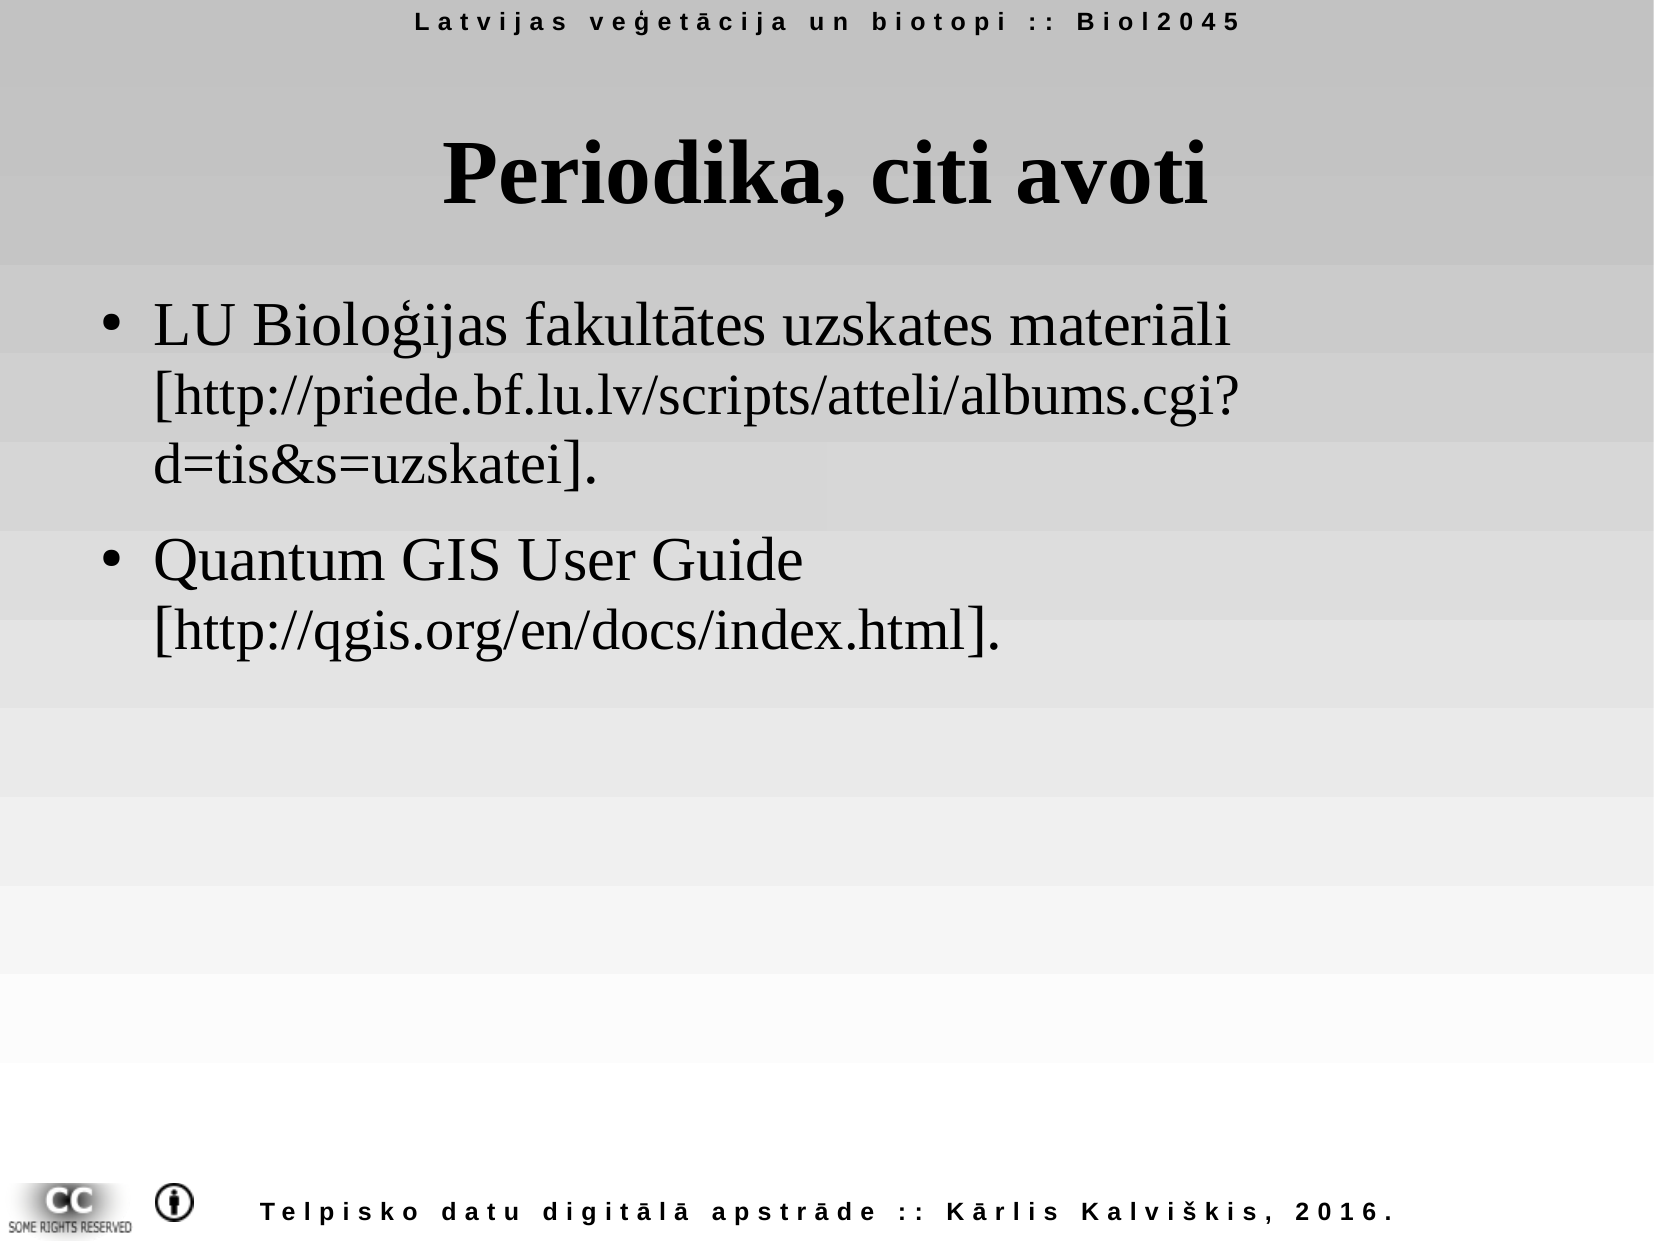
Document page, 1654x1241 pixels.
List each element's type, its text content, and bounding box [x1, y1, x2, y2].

picture [0, 0, 1654, 1241]
list LU Bioloģijas fakultātes uzskates materiāli [http://priede.bf.lu.lv/scripts/atteli/albums.cgi?d=tis&s=uzskatei]. Quantum GIS User Guide [http://qgis.org/en/docs/index.html]. [82, 289, 1571, 664]
title Periodika, citi avoti [29, 56, 1625, 289]
